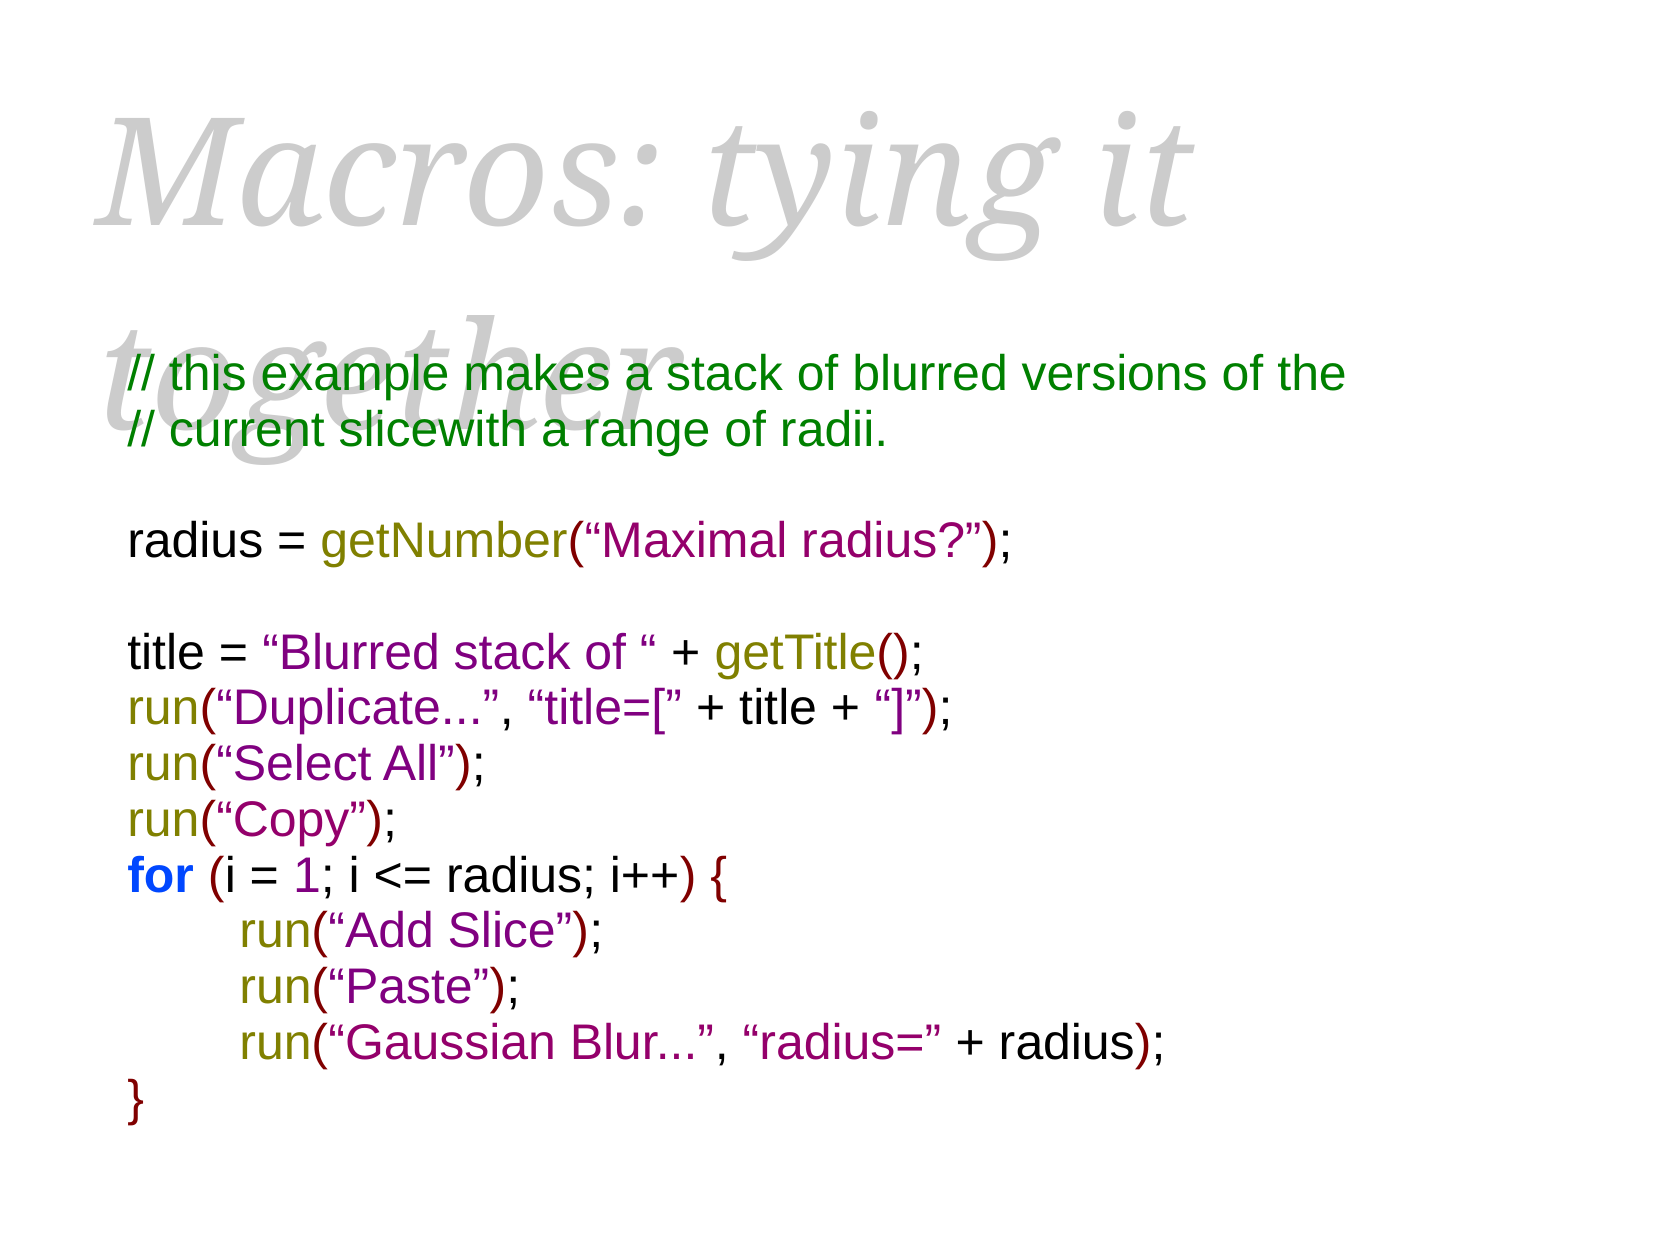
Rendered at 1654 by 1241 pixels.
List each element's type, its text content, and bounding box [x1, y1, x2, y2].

text_box Macros: tying it together [81, 57, 1654, 239]
text_box // this example makes a stack of blurred versions of the // current slicewith a range of radii. radius = getNumber(“Maximal radius?”); title = “Blurred stack of “ + getTitle(); run(“Duplicate...”, “title=[” + title + “]”); run(“Select All”); run(“Copy”); for (i = 1; i <= radius; i++) { run(“Add Slice”); run(“Paste”); run(“Gaussian Blur...”, “radius=” + radius); } [112, 337, 1538, 1134]
